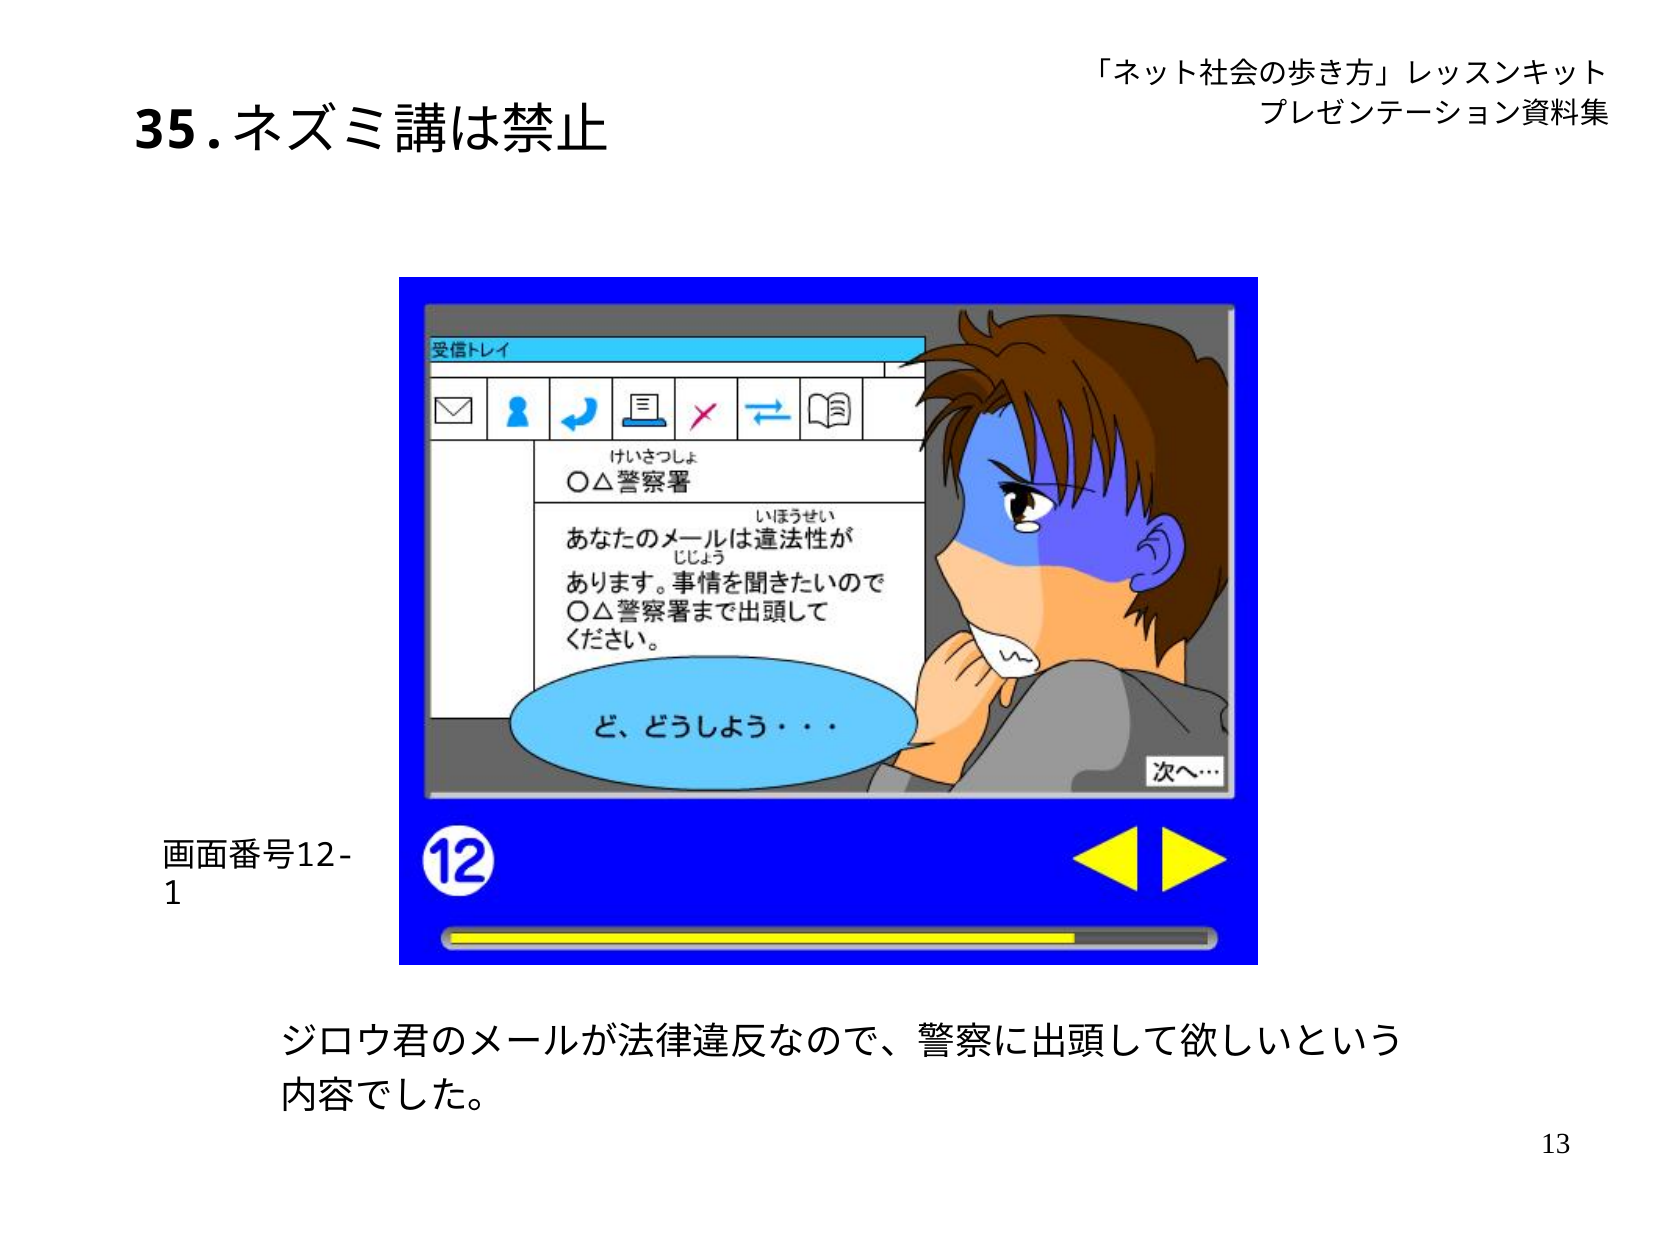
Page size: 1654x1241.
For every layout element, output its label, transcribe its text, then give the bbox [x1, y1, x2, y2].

text_box 画面番号12-1 [147, 826, 384, 920]
picture [399, 277, 1258, 965]
text_box ジロウ君のメールが法律違反なので、警察に出頭して欲しいという内容でした。 [265, 1003, 1447, 1128]
text_box 「ネット社会の歩き方」レッスンキット プレゼンテーション資料集 [1062, 44, 1625, 139]
text_box 35.ネズミ講は禁止 [118, 88, 1241, 169]
